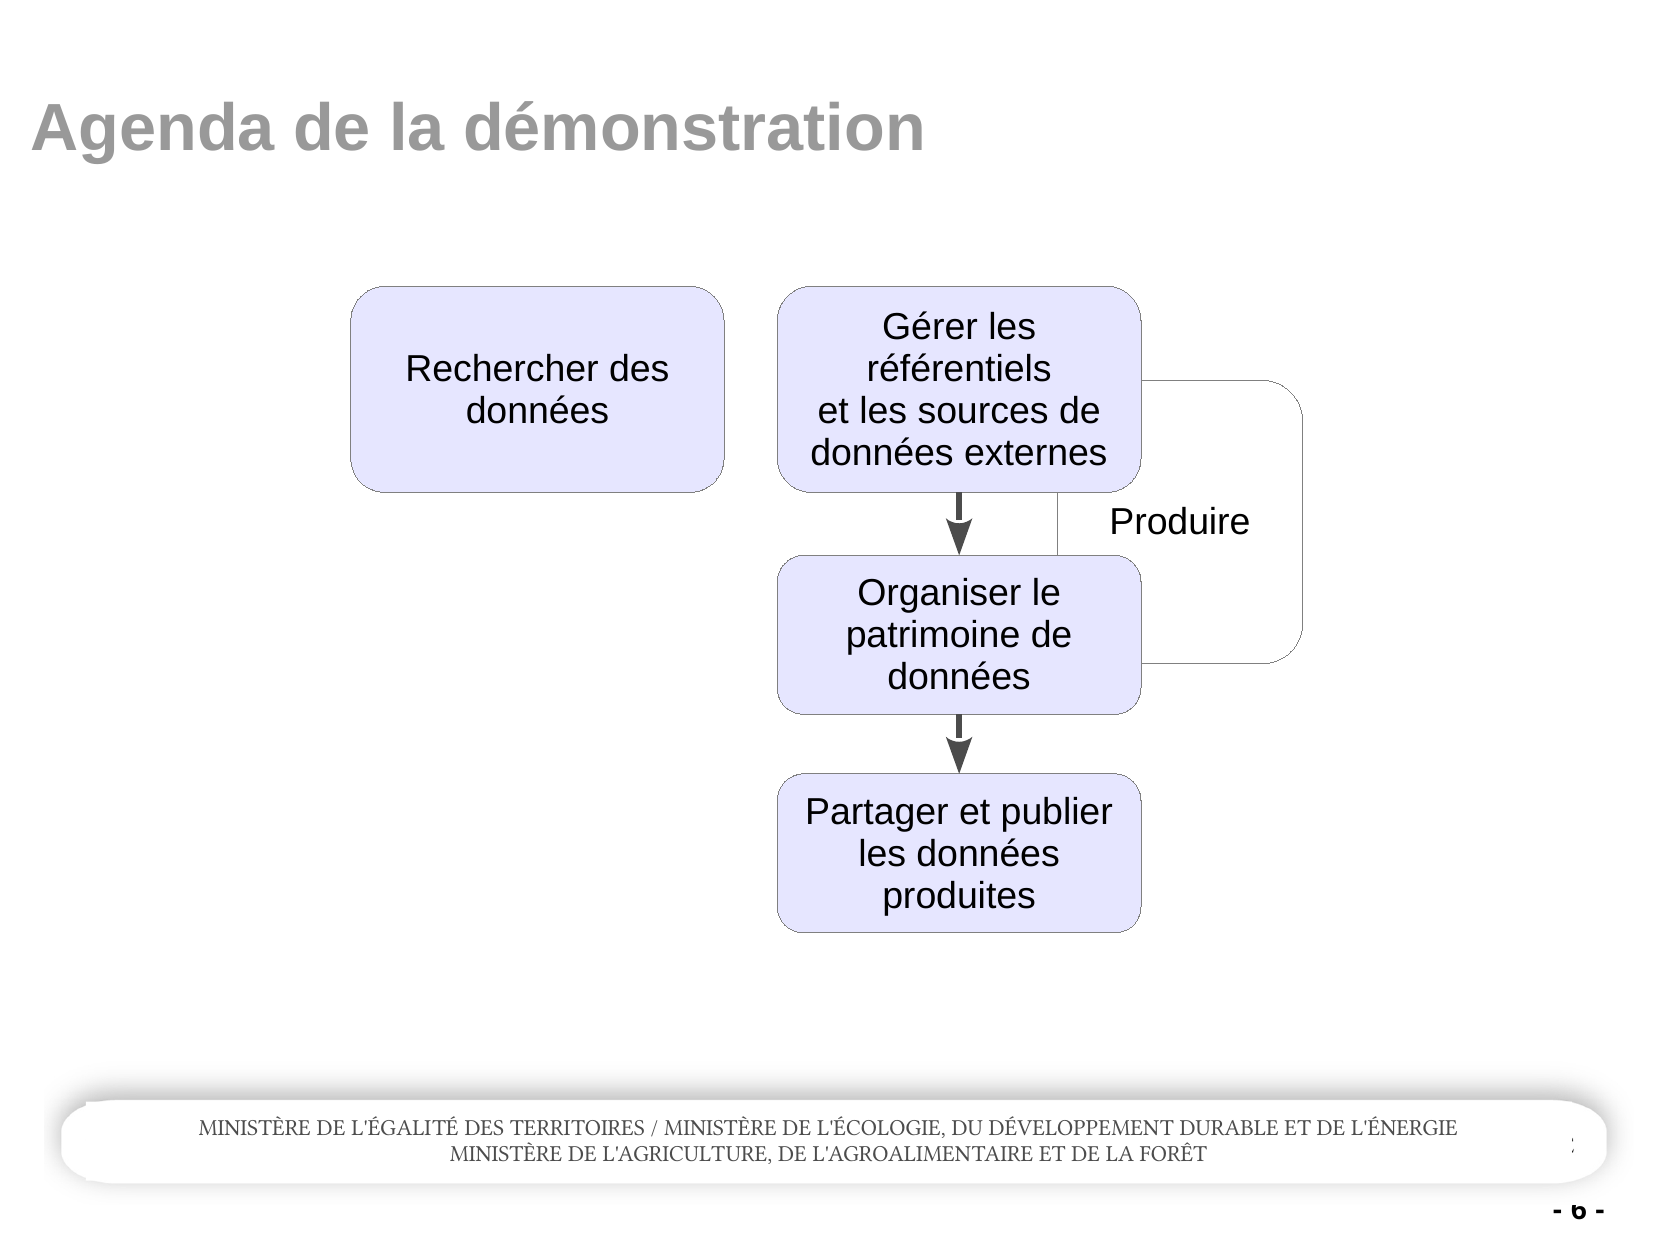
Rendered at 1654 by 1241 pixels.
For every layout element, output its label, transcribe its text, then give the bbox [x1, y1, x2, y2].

text_box Produire [1057, 380, 1303, 664]
text_box Gérer les référentiels et les sources de données externes [777, 286, 1142, 493]
text_box Rechercher des données [350, 286, 725, 493]
text_box Organiser le patrimoine de données [777, 555, 1142, 715]
text_box Partager et publier les données produites [777, 773, 1142, 933]
picture [44, 1060, 1634, 1205]
title Agenda de la démonstration [30, 28, 1612, 226]
